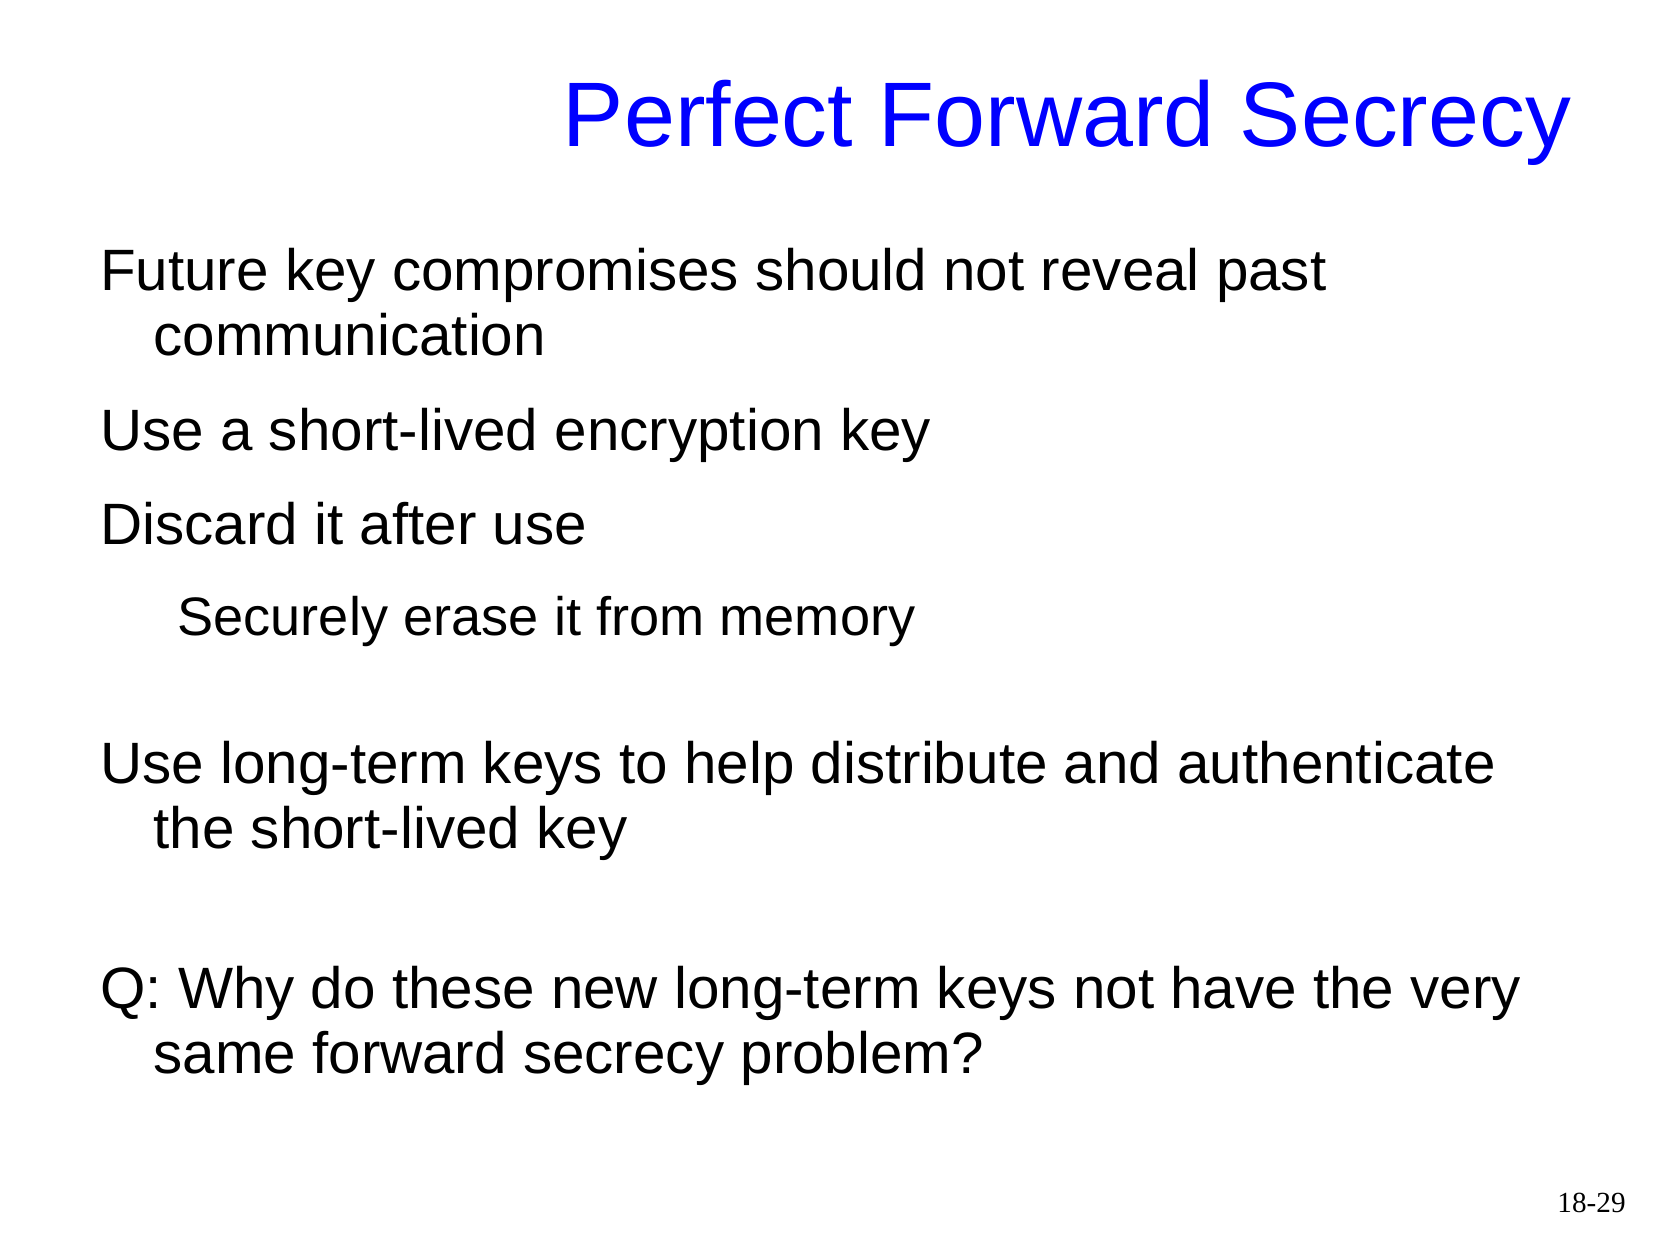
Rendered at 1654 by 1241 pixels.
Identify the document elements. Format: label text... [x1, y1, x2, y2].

list Future key compromises should not reveal past communication Use a short-lived encryption key Discard it after use Securely erase it from memory Use long-term keys to help distribute and authenticate the short-lived key Q: Why do these new long-term keys not have the very same forward secrecy problem? [82, 237, 1571, 1171]
title Perfect Forward Secrecy [84, 11, 1573, 219]
